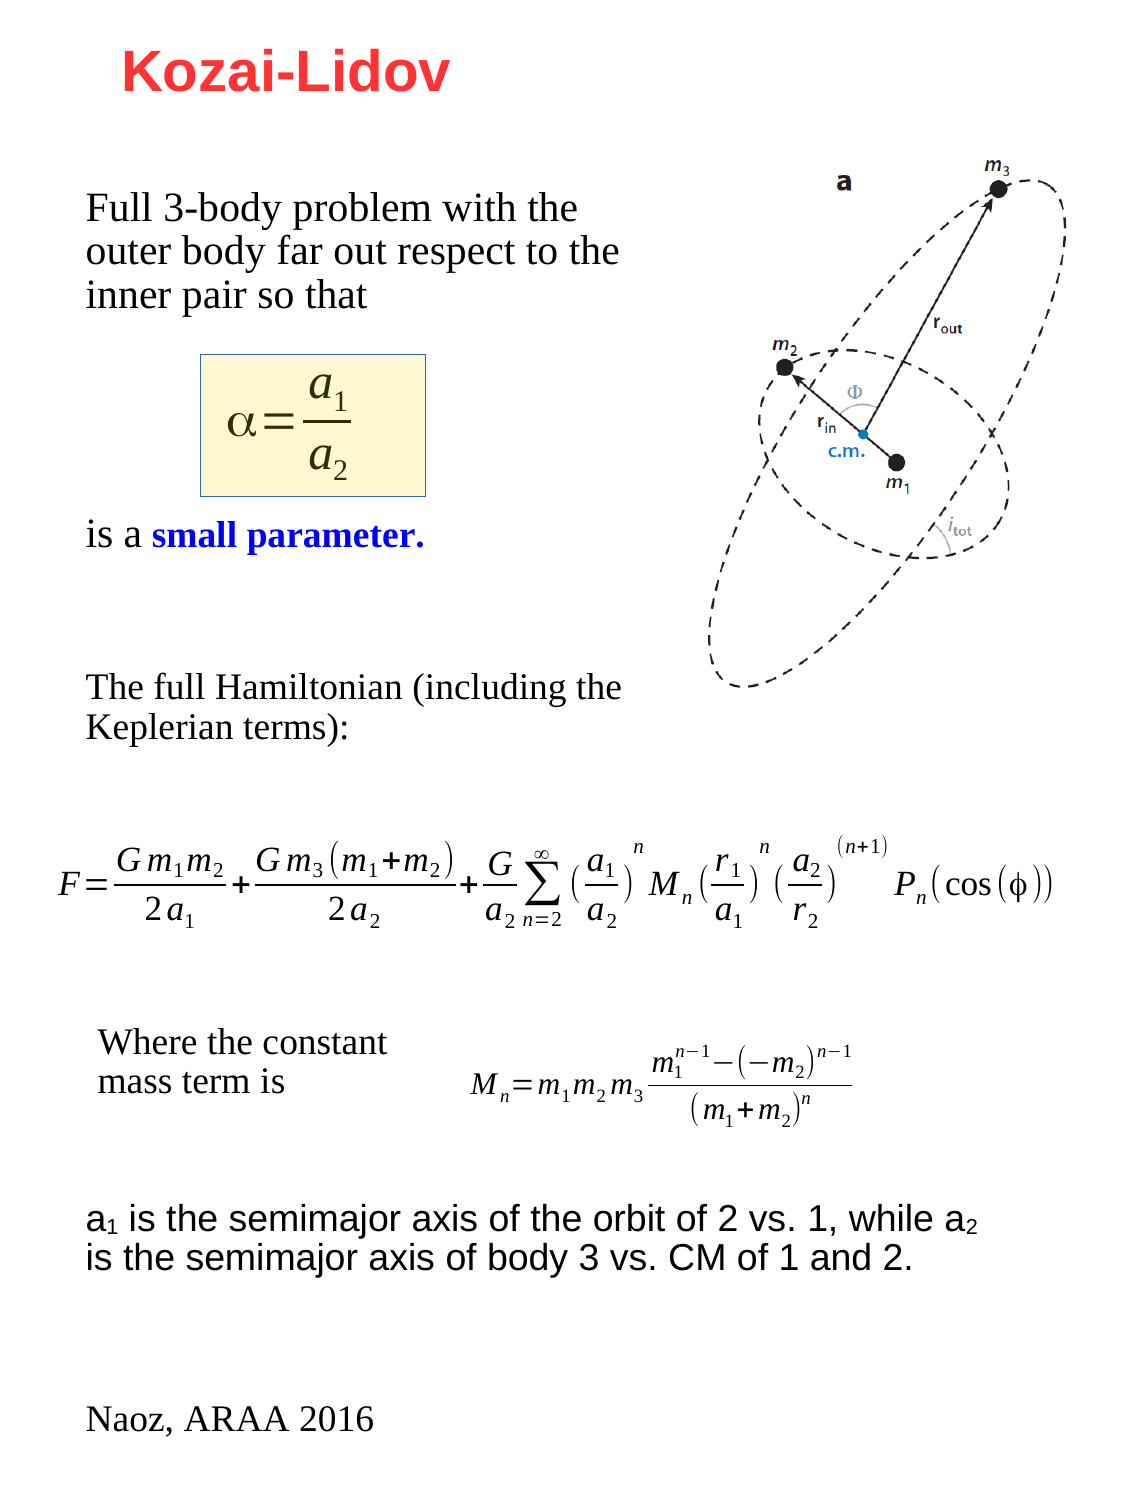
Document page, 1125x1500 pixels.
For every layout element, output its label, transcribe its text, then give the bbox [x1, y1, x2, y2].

text_box Naoz, ARAA 2016 [70, 1392, 851, 1453]
chart [47, 833, 1063, 934]
text_box Full 3-body problem with the outer body far out respect to the inner pair so that is a small parameter. [70, 179, 662, 603]
text_box a1 is the semimajor axis of the orbit of 2 vs. 1, while a2 is the semimajor axis of body 3 vs. CM of 1 and 2. [70, 1192, 1016, 1297]
picture [602, 106, 1097, 696]
text_box Kozai-Lidov [106, 35, 957, 121]
text_box [200, 354, 426, 497]
text_box Where the constant mass term is [82, 1015, 426, 1154]
chart [460, 1039, 863, 1132]
text_box The full Hamiltonian (including the Keplerian terms): [70, 661, 662, 761]
